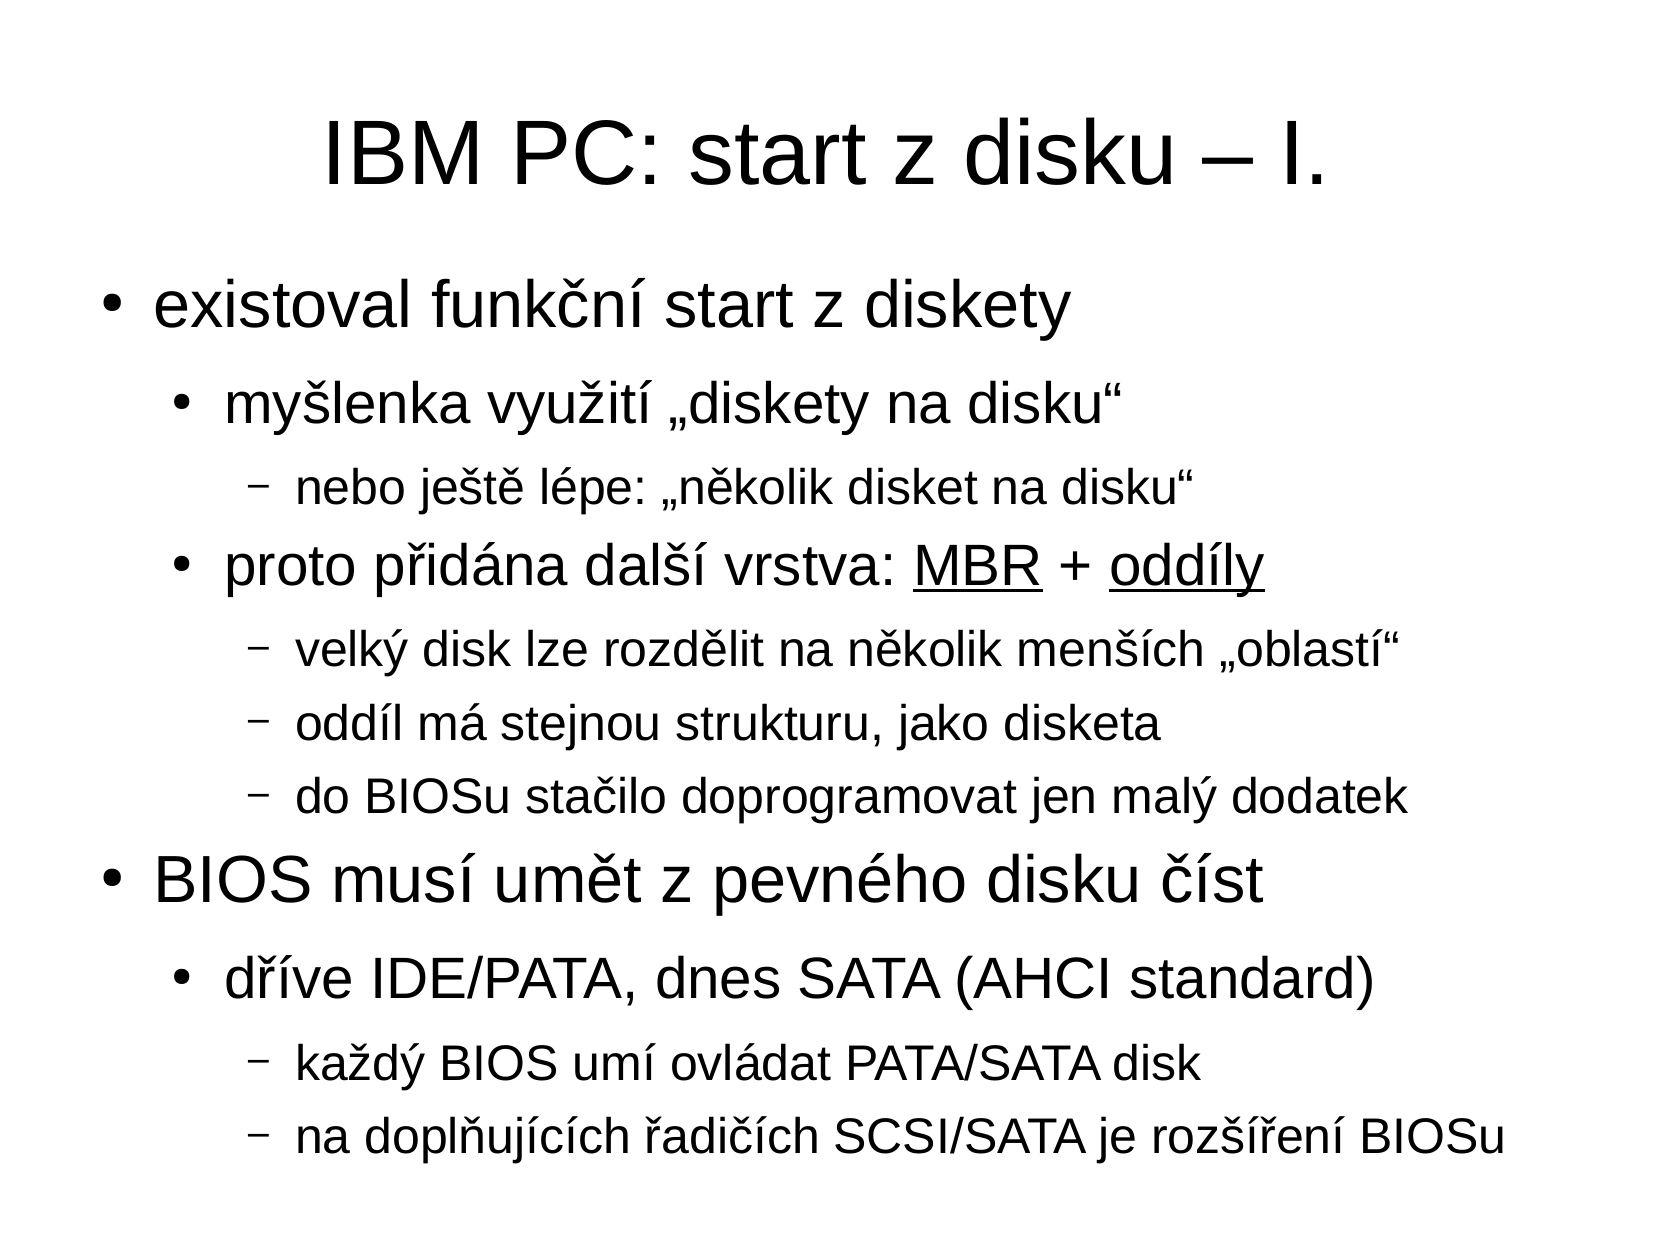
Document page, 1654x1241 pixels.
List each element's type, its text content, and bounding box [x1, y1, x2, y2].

title IBM PC: start z disku – I. [82, 56, 1571, 250]
list existoval funkční start z diskety myšlenka využití „diskety na disku“ nebo ještě lépe: „několik disket na disku“ proto přidána další vrstva: MBR + oddíly velký disk lze rozdělit na několik menších „oblastí“ oddíl má stejnou strukturu, jako disketa do BIOSu stačilo doprogramovat jen malý dodatek BIOS musí umět z pevného disku číst dříve IDE/PATA, dnes SATA (AHCI standard) každý BIOS umí ovládat PATA/SATA disk na doplňujících řadičích SCSI/SATA je rozšíření BIOSu [82, 266, 1571, 1165]
